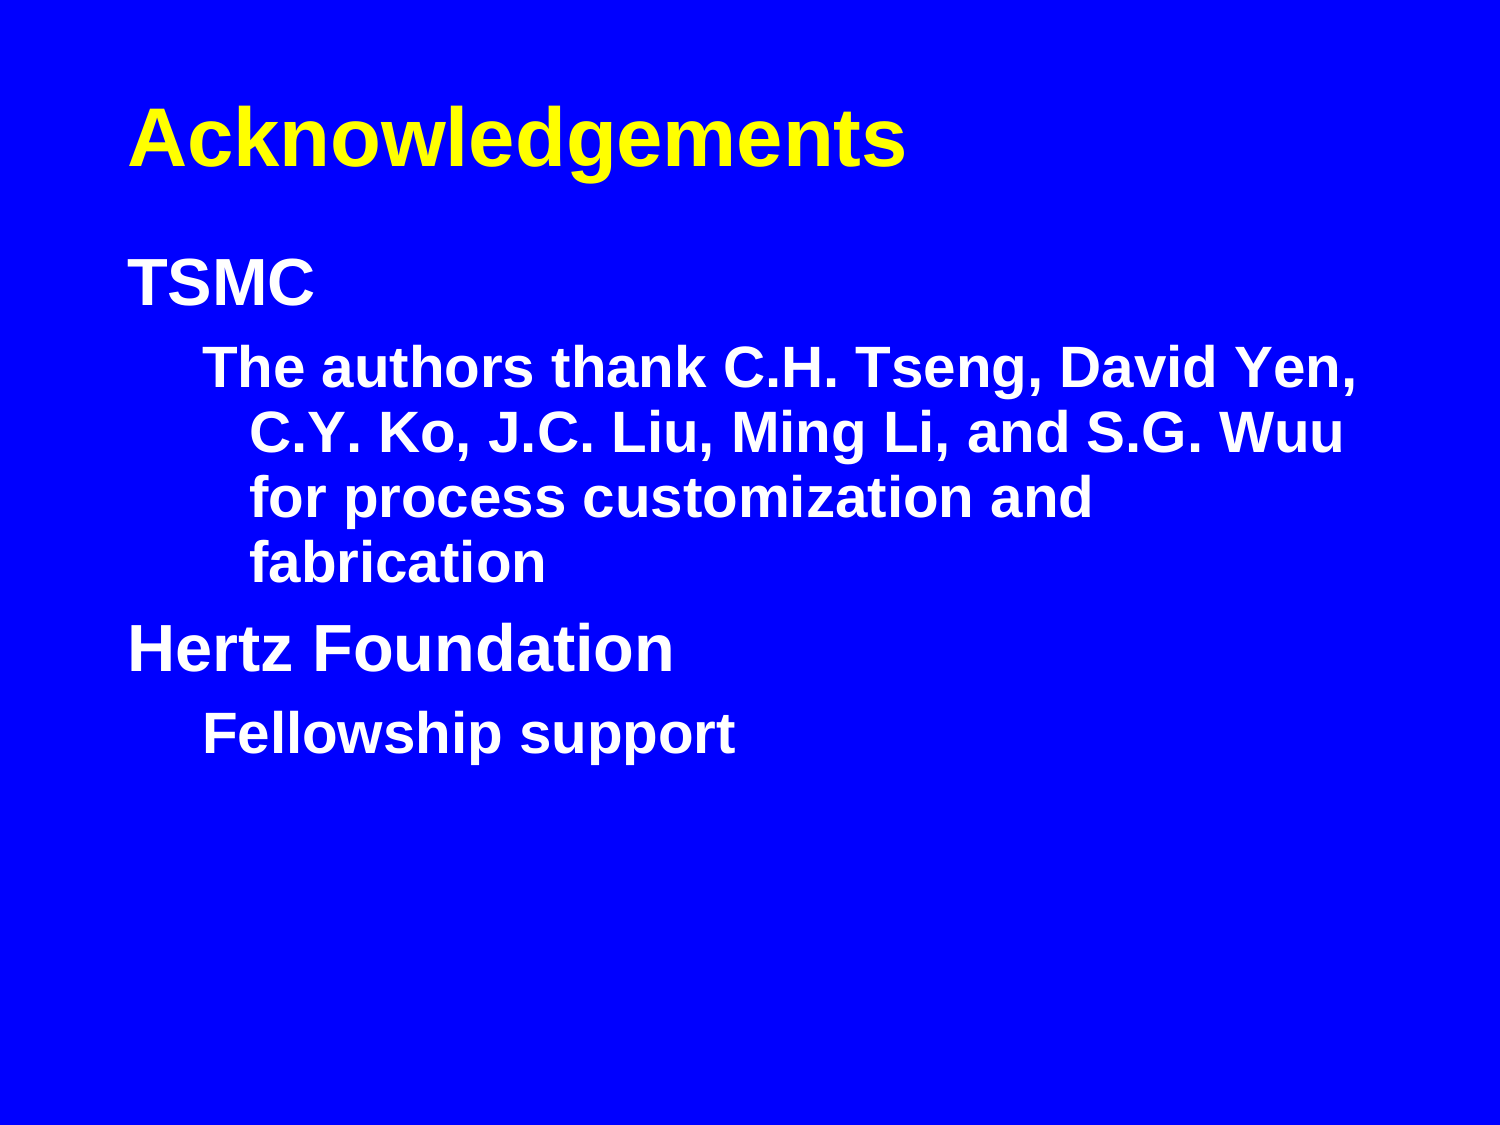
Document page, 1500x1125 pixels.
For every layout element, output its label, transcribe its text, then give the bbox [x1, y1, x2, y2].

title Acknowledgements [112, 74, 1388, 201]
list TSMC The authors thank C.H. Tseng, David Yen, C.Y. Ko, J.C. Liu, Ming Li, and S.G. Wuu for process customization and fabrication Hertz Foundation Fellowship support [112, 237, 1388, 1000]
